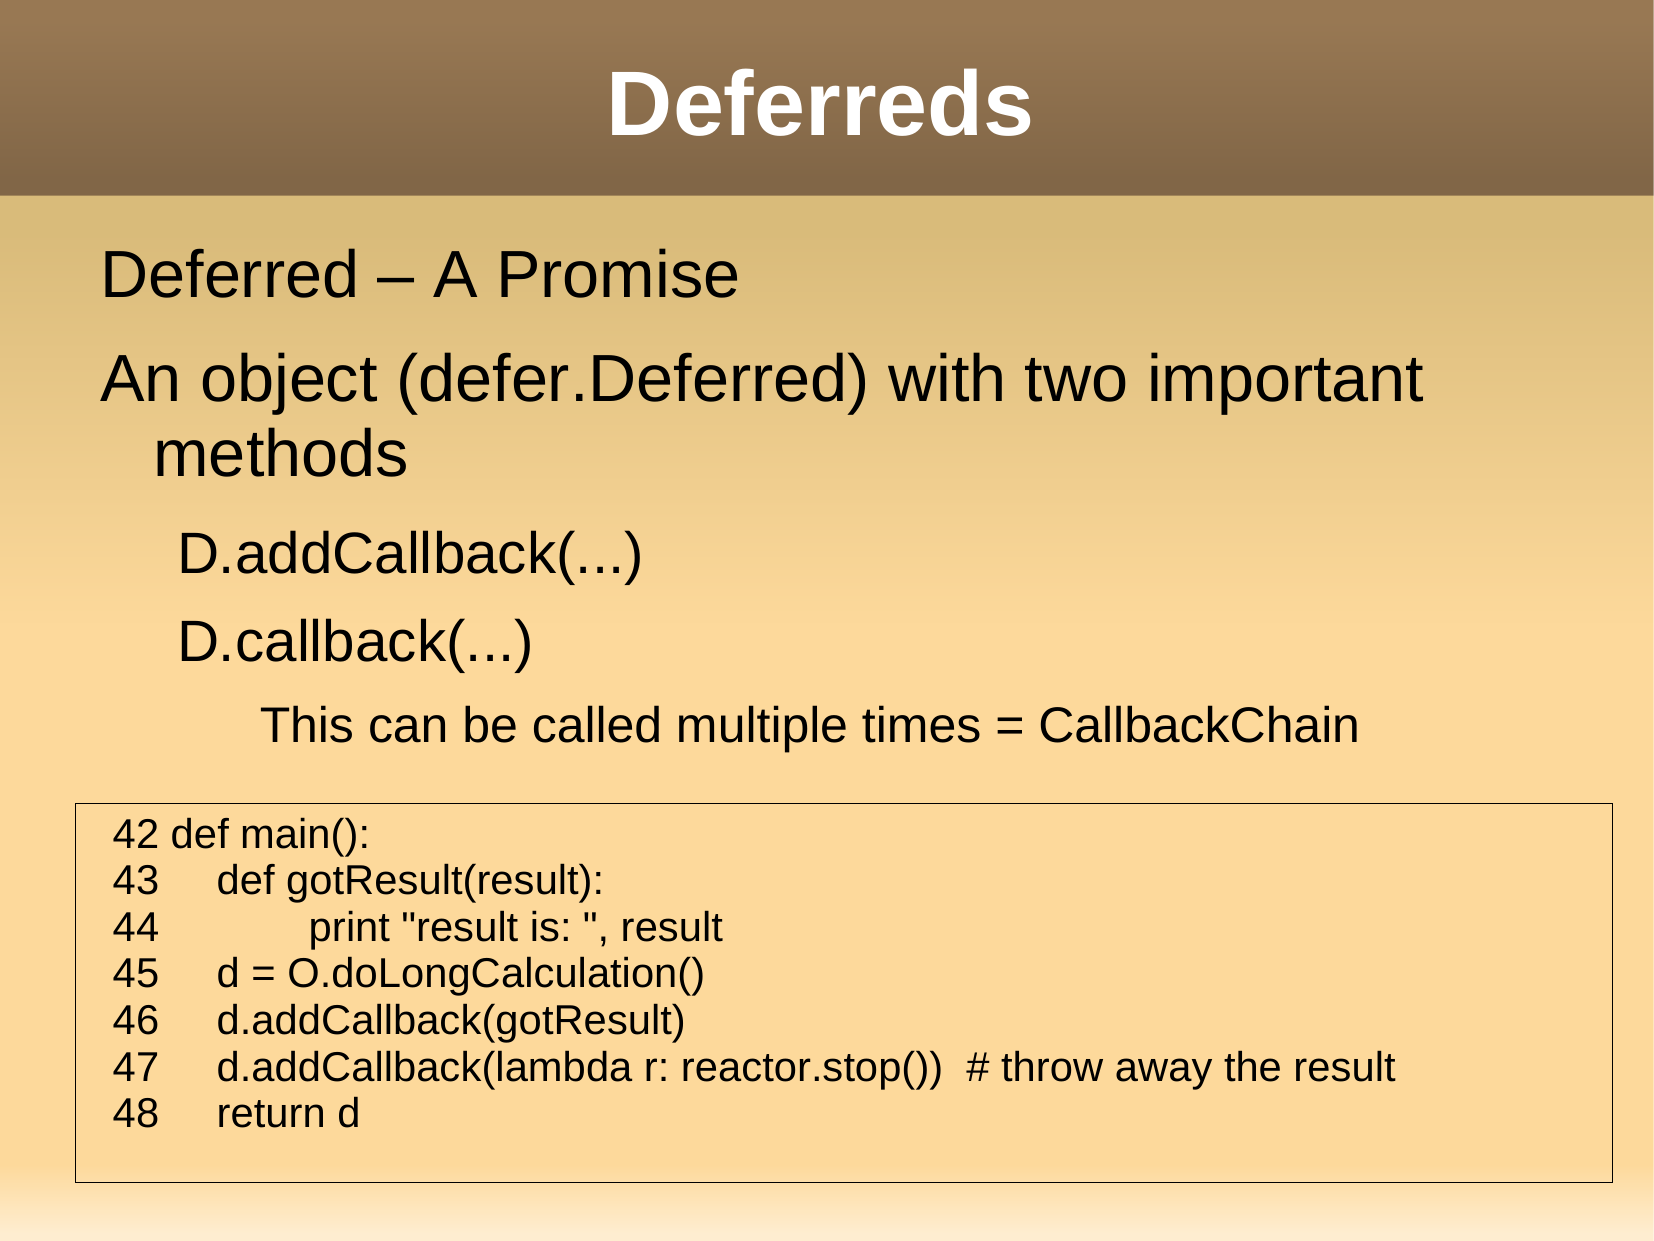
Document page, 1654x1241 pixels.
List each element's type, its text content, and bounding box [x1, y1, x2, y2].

list Deferred – A Promise An object (defer.Deferred) with two important methods D.addCallback(...) D.callback(...) This can be called multiple times = CallbackChain [82, 237, 1571, 803]
text_box 42 def main(): 43 def gotResult(result): 44 print "result is: ", result 45 d = O.doLongCalculation() 46 d.addCallback(gotResult) 47 d.addCallback(lambda r: reactor.stop()) # throw away the result 48 return d [75, 803, 1613, 1183]
title Deferreds [76, 7, 1565, 200]
picture [0, 0, 1654, 1241]
